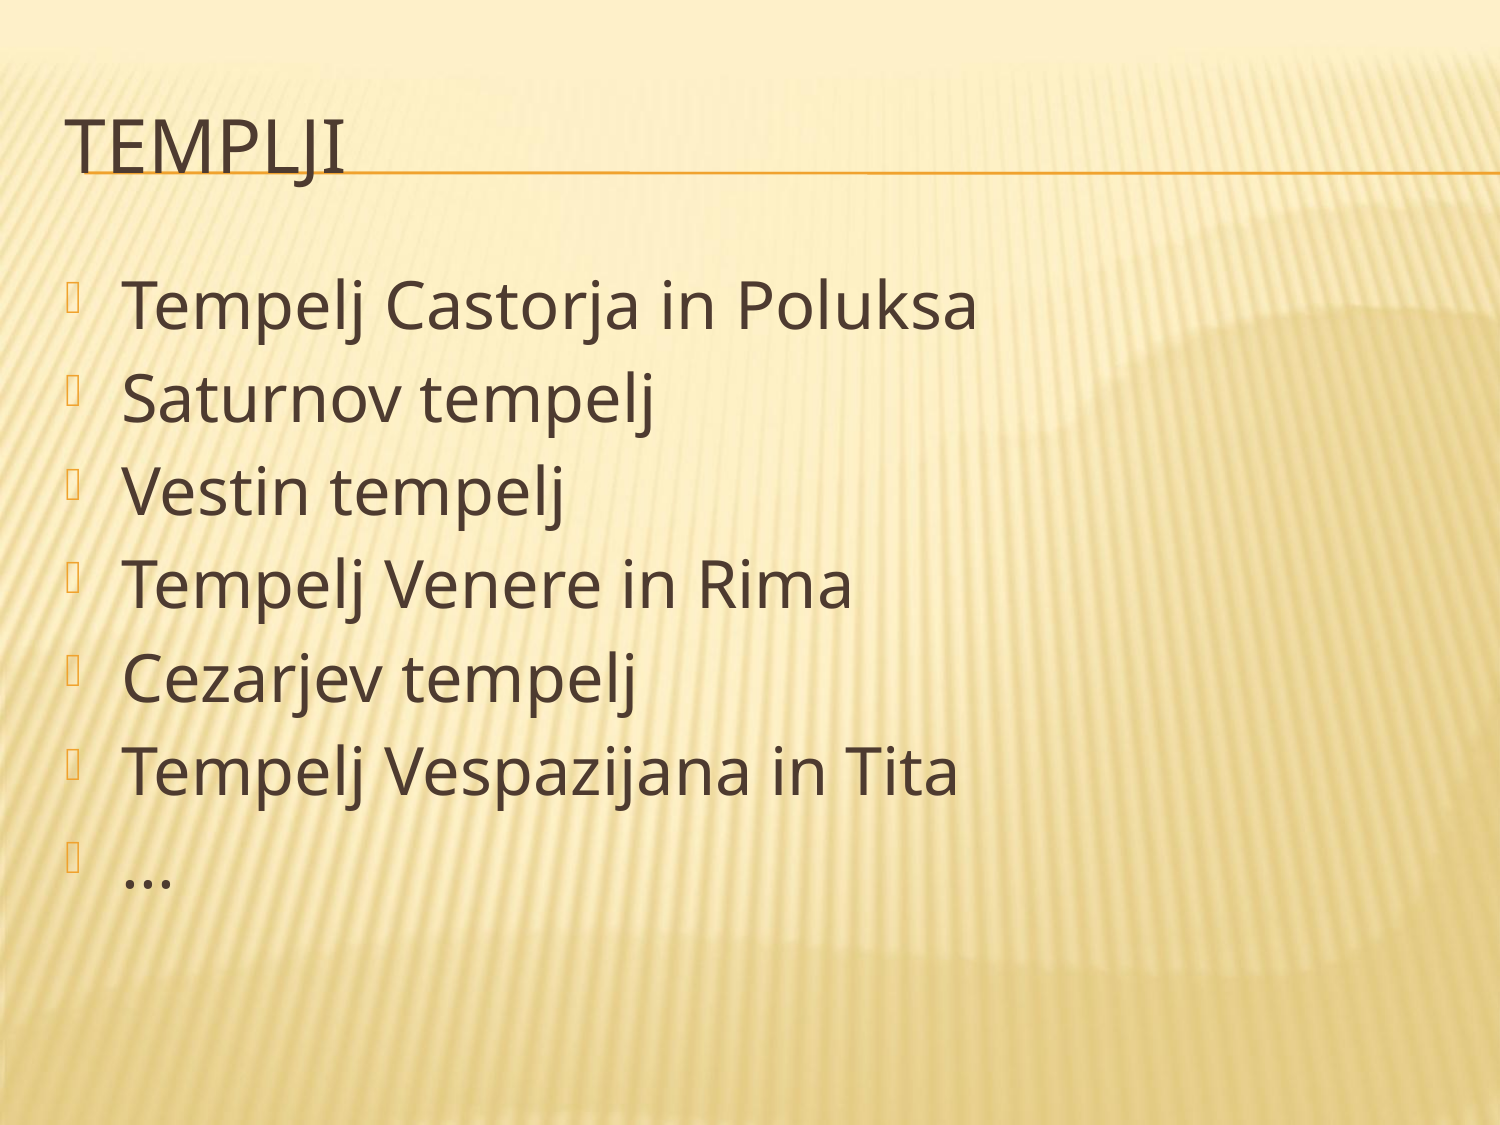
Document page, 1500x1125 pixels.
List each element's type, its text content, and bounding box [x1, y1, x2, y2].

picture [0, 0, 1500, 1125]
list Tempelj Castorja in Poluksa Saturnov tempelj Vestin tempelj Tempelj Venere in Rima Cezarjev tempelj Tempelj Vespazijana in Tita ... [50, 254, 1475, 998]
title Templji [50, 75, 1475, 213]
